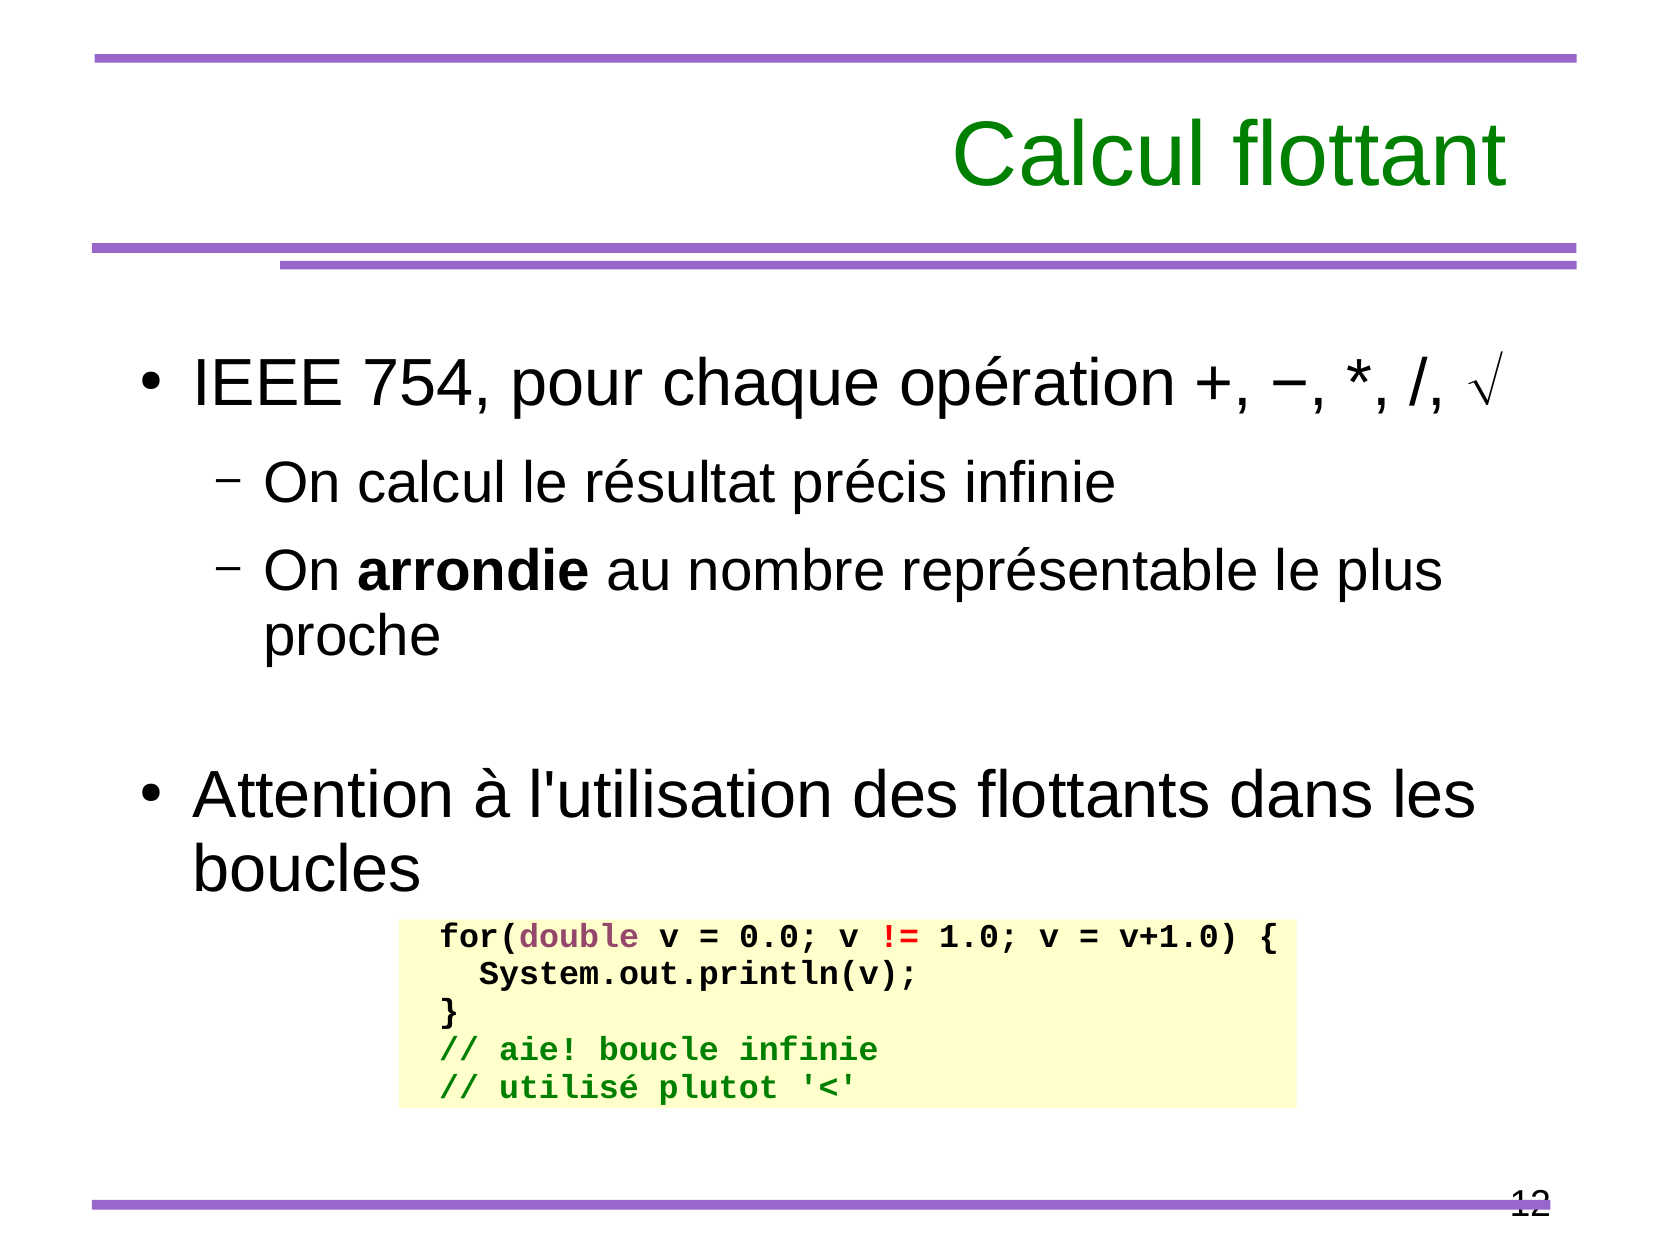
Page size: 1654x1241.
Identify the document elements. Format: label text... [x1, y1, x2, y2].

title Calcul flottant [121, 49, 1534, 257]
text_box for(double v = 0.0; v != 1.0; v = v+1.0) { System.out.println(v); } // aie! boucle infinie // utilisé plutot '<' [399, 919, 1297, 1109]
list IEEE 754, pour chaque opération +, −, *, /, Ö On calcul le résultat précis infinie On arrondie au nombre représentable le plus proche Attention à l'utilisation des flottants dans les boucles [121, 344, 1534, 1127]
